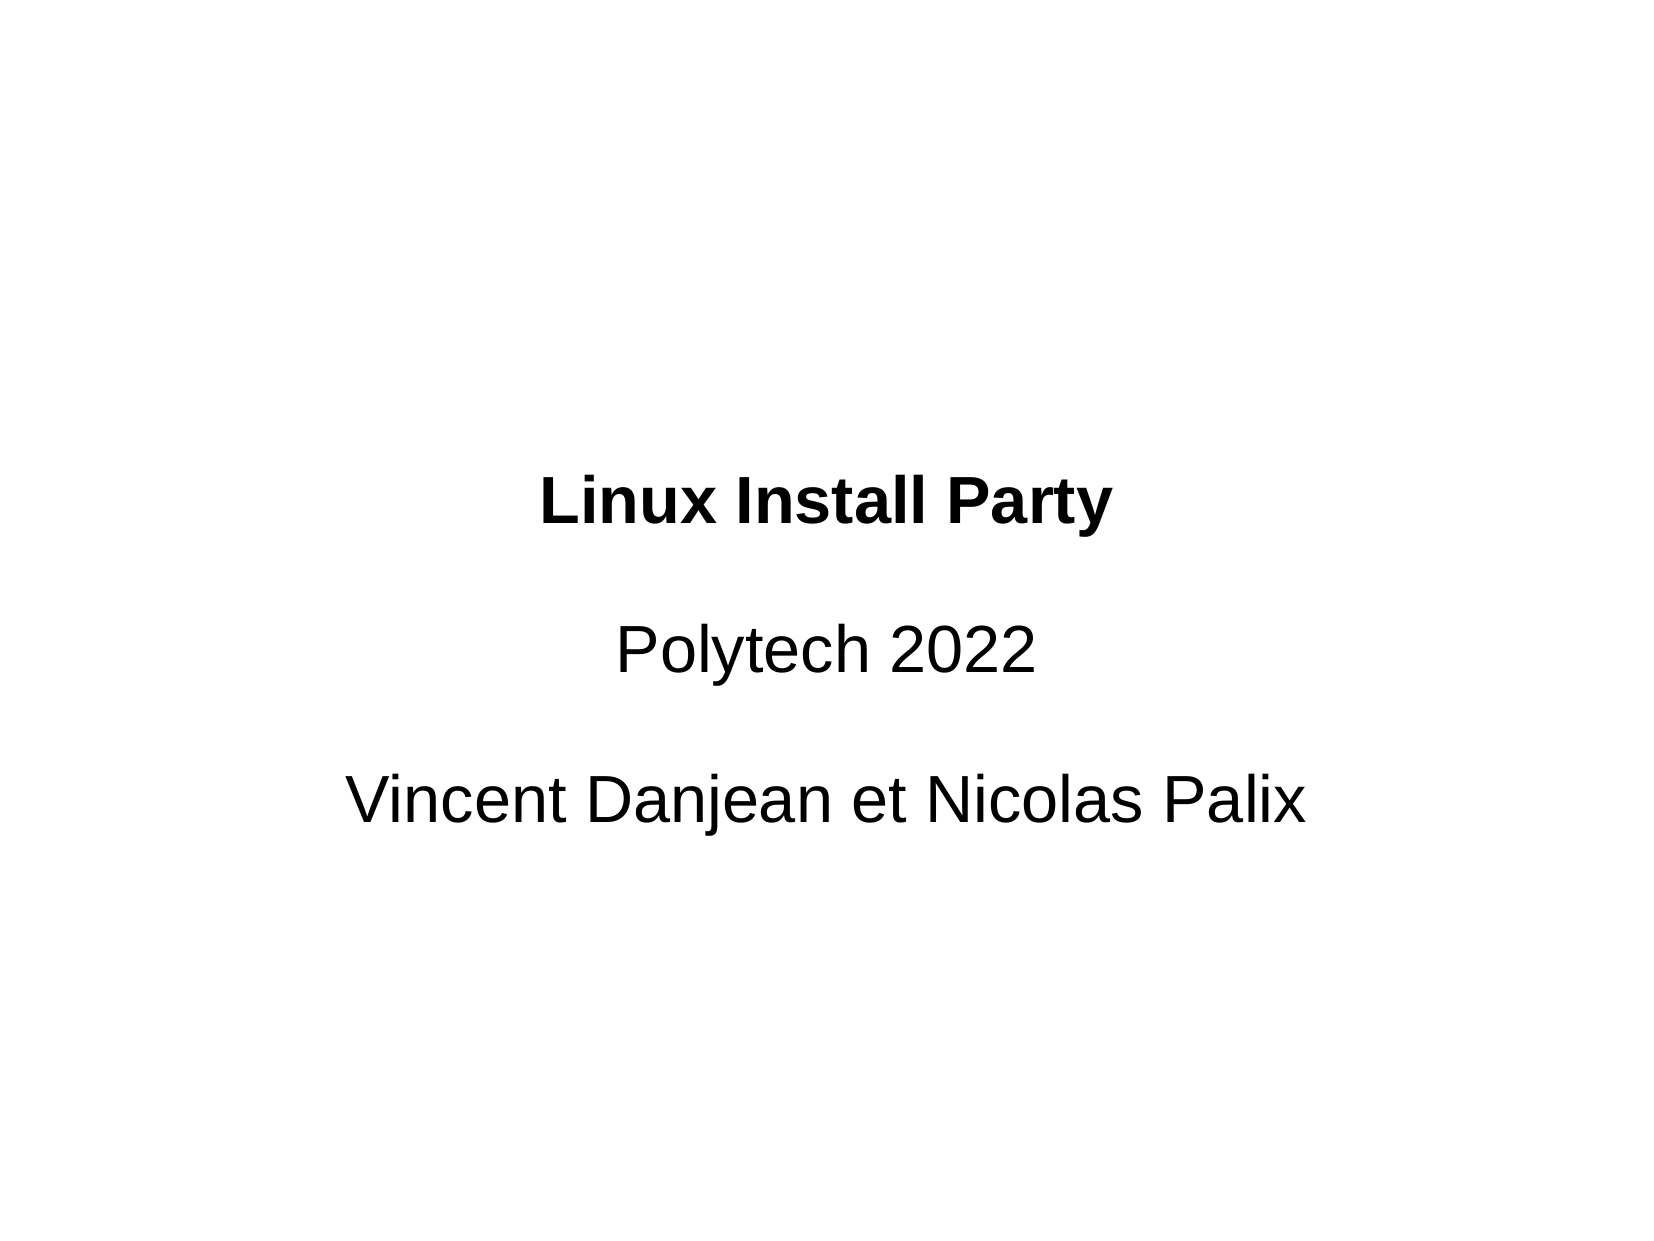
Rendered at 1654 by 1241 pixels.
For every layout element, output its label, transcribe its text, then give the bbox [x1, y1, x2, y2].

subtitle Linux Install Party Polytech 2022 Vincent Danjean et Nicolas Palix [82, 290, 1571, 1010]
